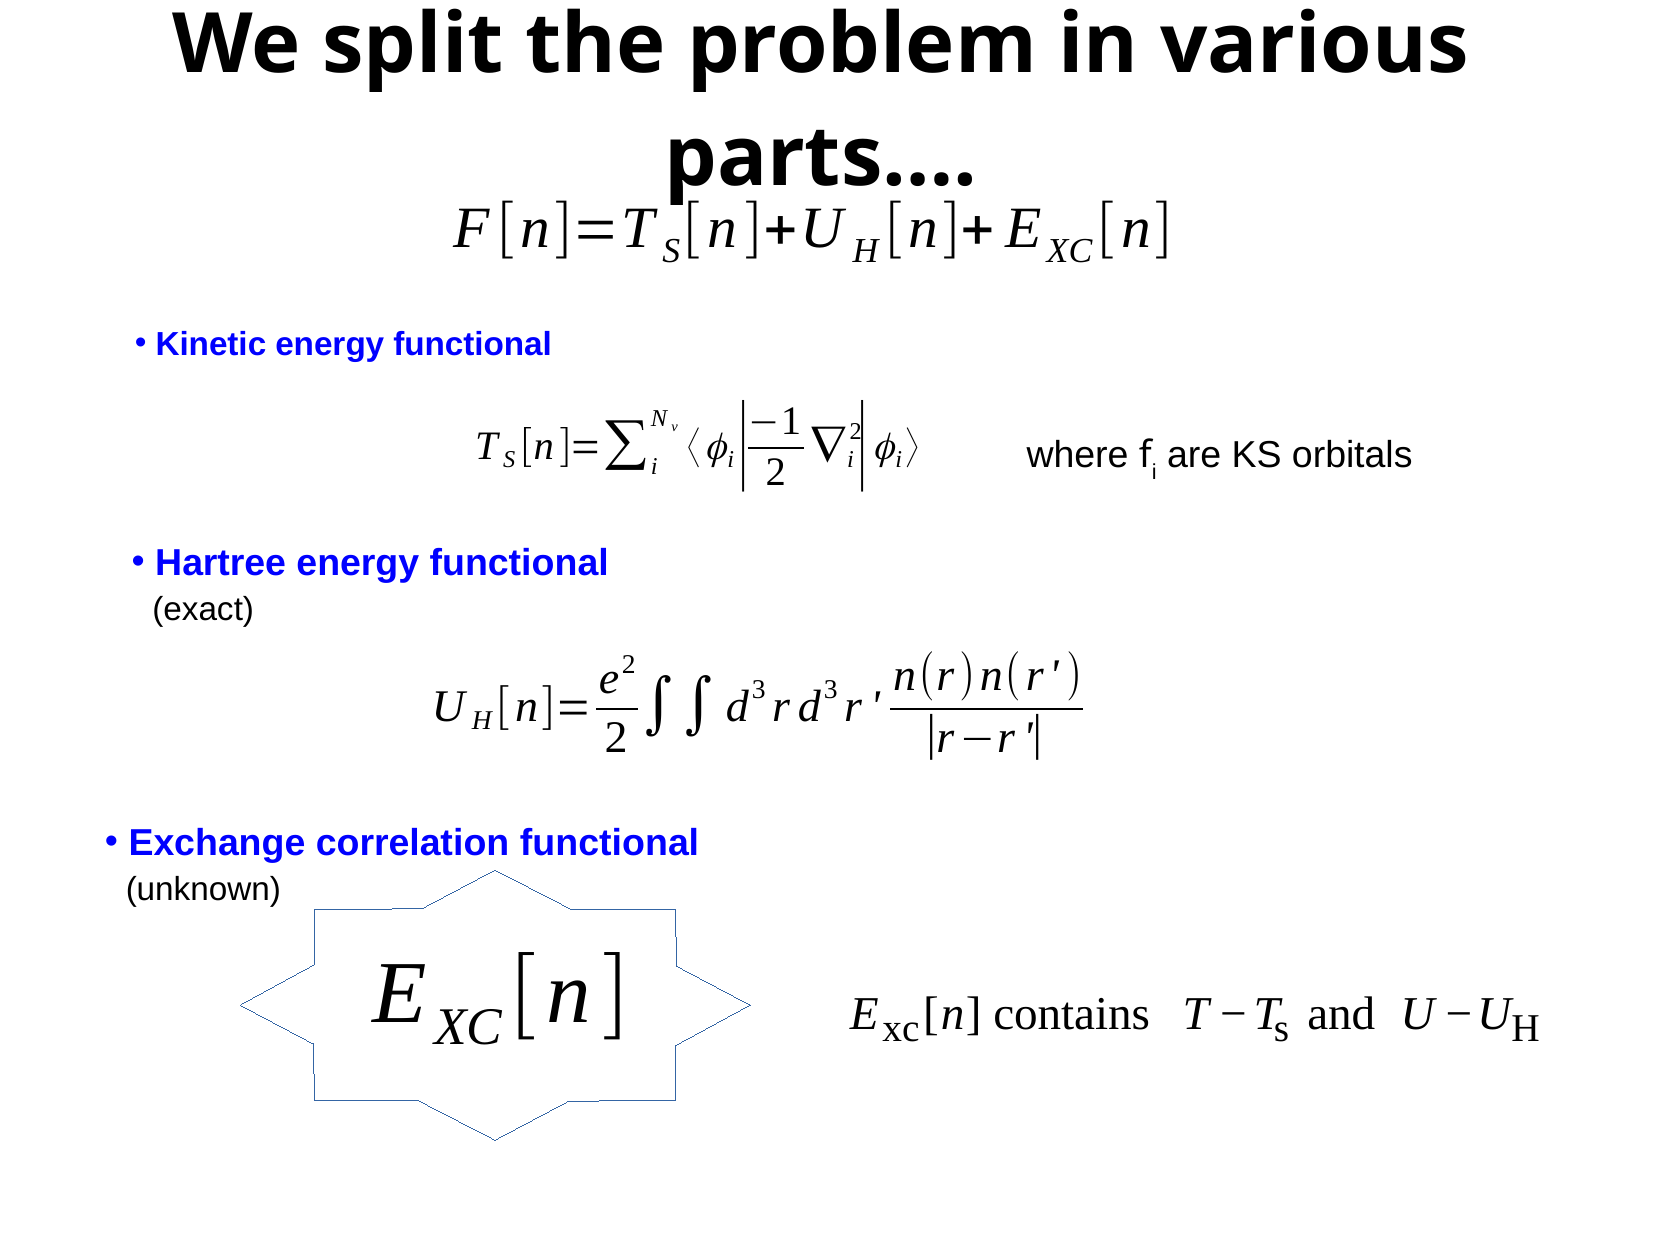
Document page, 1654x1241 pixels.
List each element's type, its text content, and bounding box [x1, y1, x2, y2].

chart [435, 196, 1187, 271]
title We split the problem in various parts…. [30, 13, 1613, 180]
chart [345, 945, 646, 1057]
chart [840, 990, 1541, 1045]
text_box Kinetic energy functional [120, 314, 721, 371]
text_box Exchange correlation functional (unknown) [90, 809, 721, 916]
text_box Hartree energy functional (exact) [116, 530, 706, 636]
text_box [240, 916, 751, 1141]
chart [420, 648, 1096, 762]
text_box where fi are KS orbitals [1011, 420, 1456, 486]
chart [465, 398, 930, 496]
